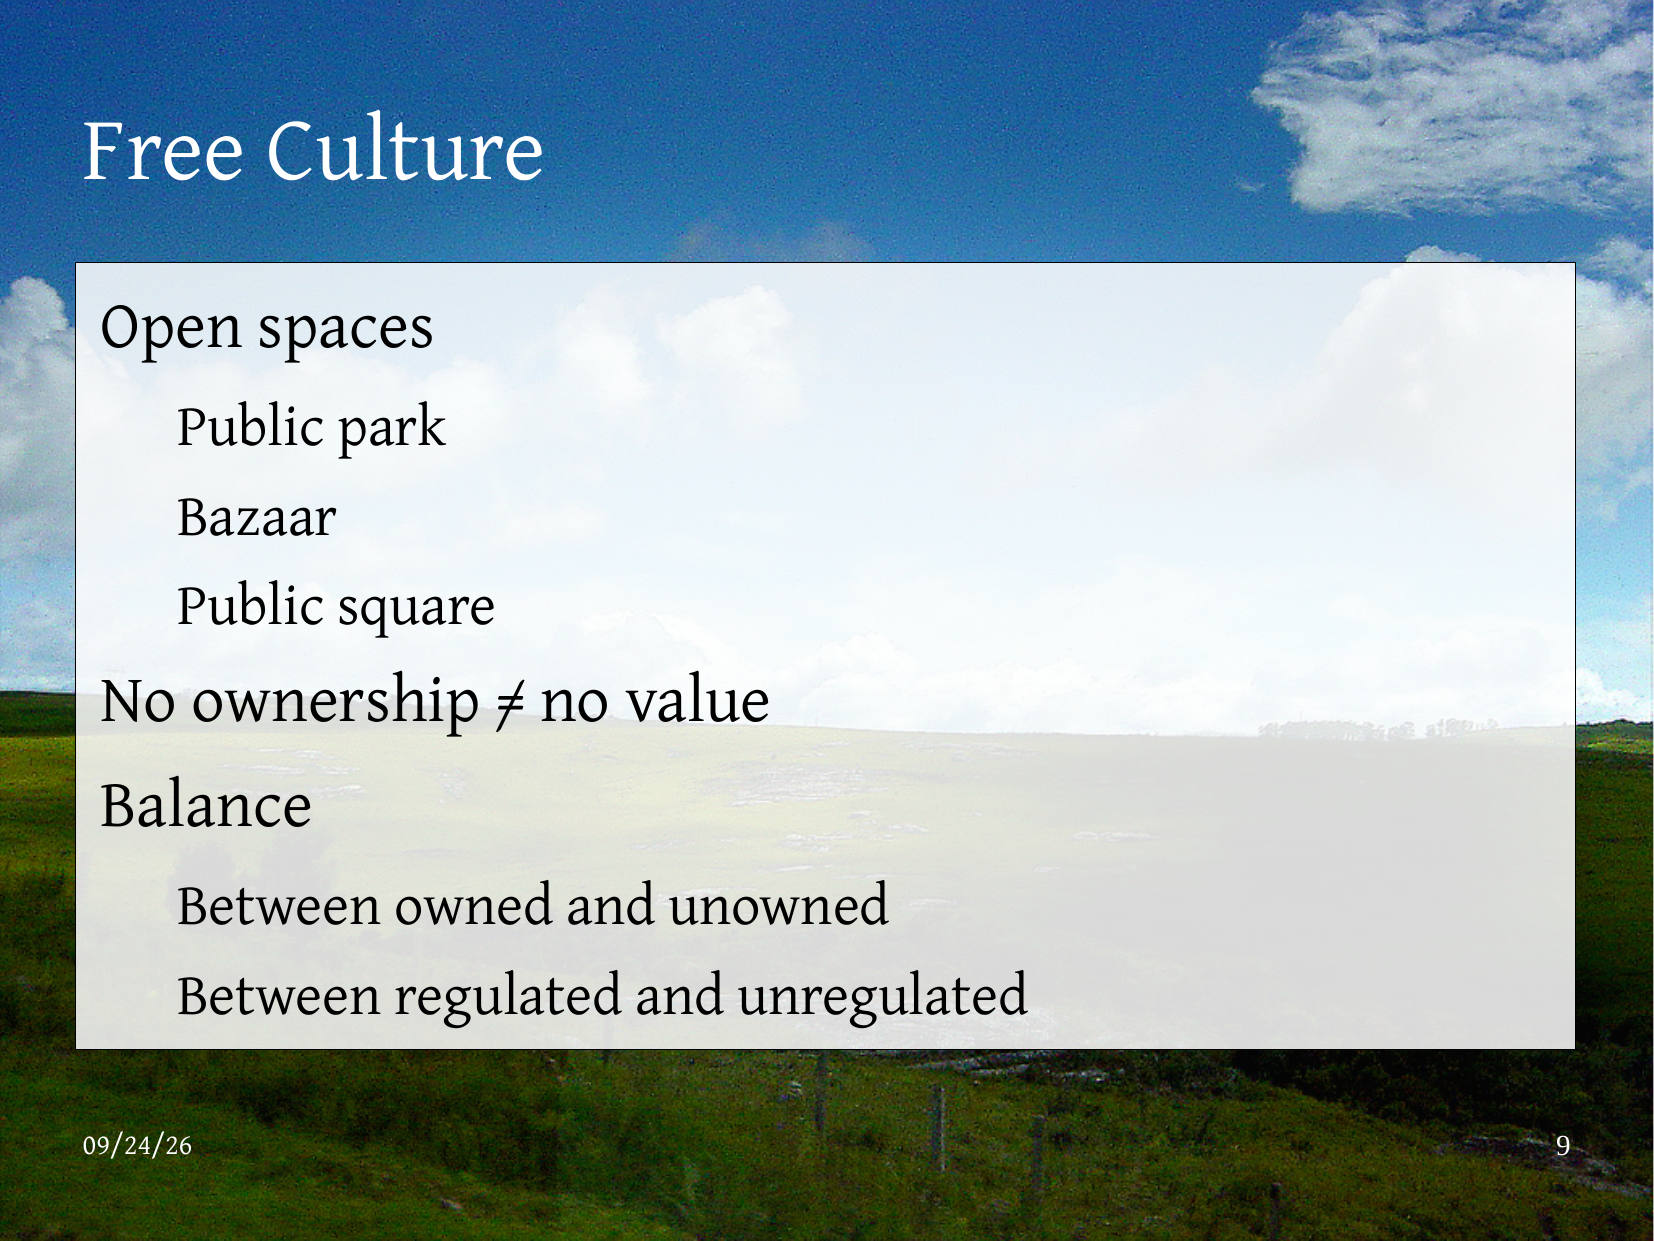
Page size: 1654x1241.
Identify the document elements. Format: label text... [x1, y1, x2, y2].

picture [0, 0, 1654, 1241]
title Free Culture [82, 56, 1571, 250]
list Open spaces Public park Bazaar Public square No ownership ≠ no value Balance Between owned and unowned Between regulated and unregulated [82, 290, 1571, 1094]
